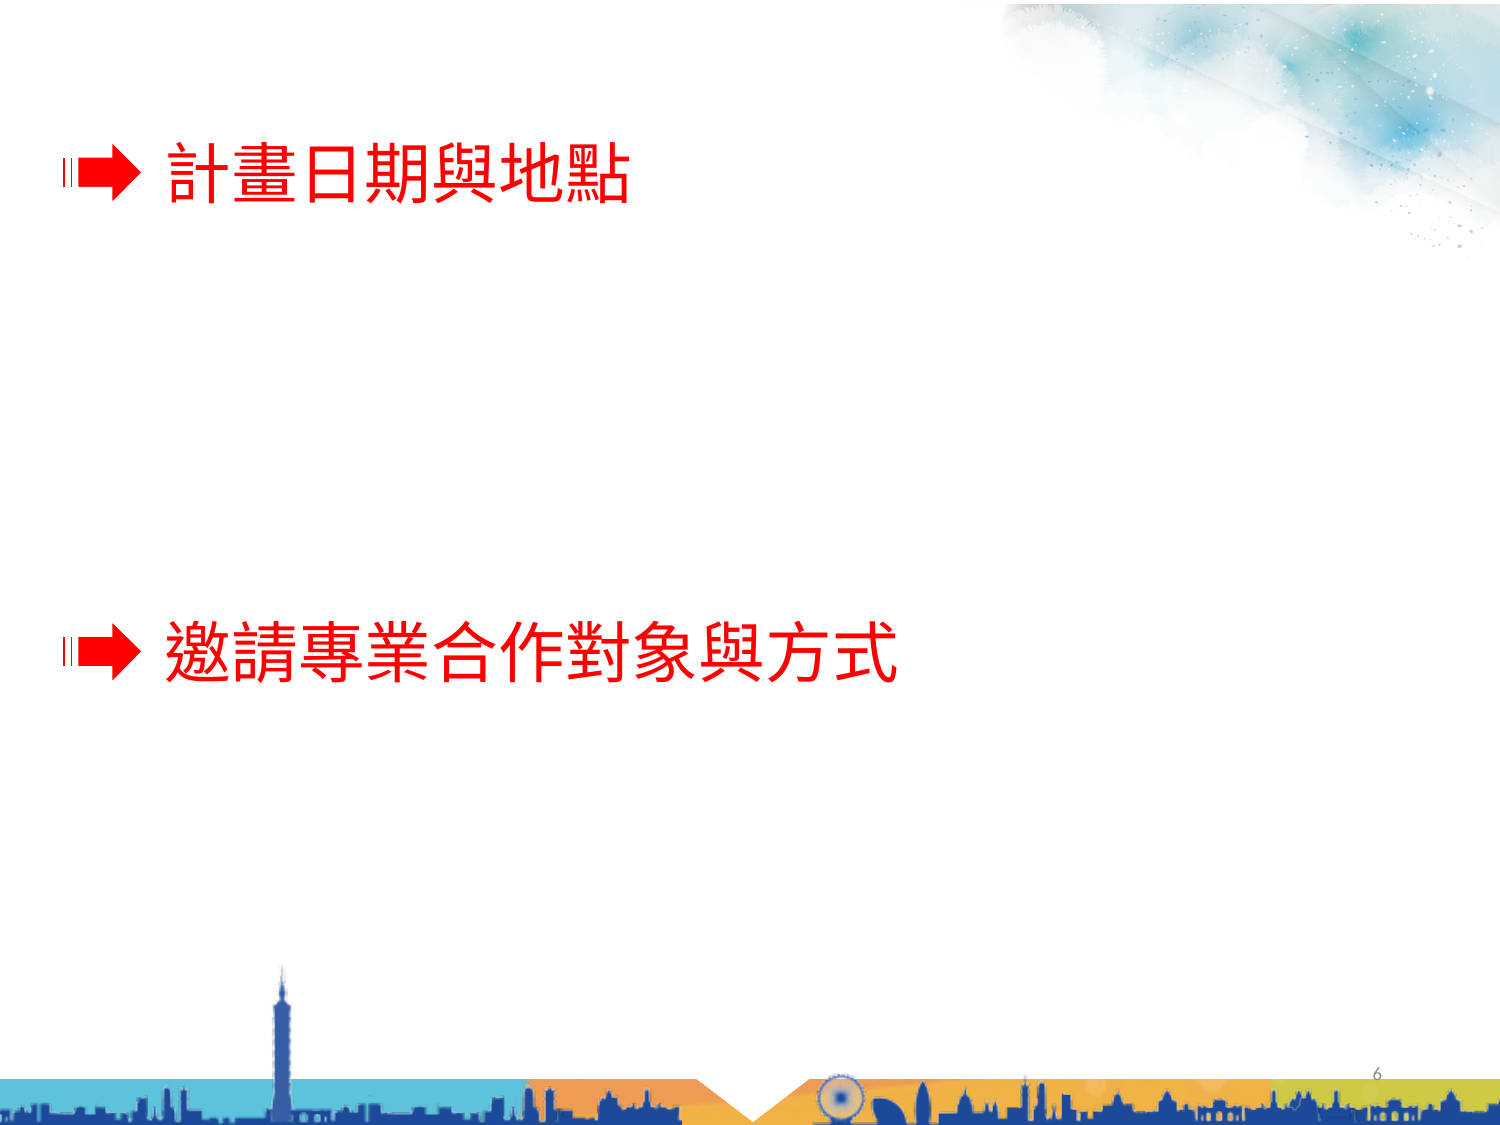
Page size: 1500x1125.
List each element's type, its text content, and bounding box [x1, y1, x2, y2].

text_box [62, 156, 67, 188]
text_box [69, 635, 74, 668]
text_box [69, 156, 74, 188]
text_box [77, 620, 143, 684]
text_box 邀請專業合作對象與方式 [150, 603, 1340, 699]
picture [960, 4, 1500, 280]
text_box [62, 635, 67, 668]
text_box 計畫日期與地點 [150, 124, 1340, 220]
picture [0, 876, 1500, 1125]
text_box <編號> [1059, 1042, 1397, 1103]
text_box [77, 140, 143, 205]
